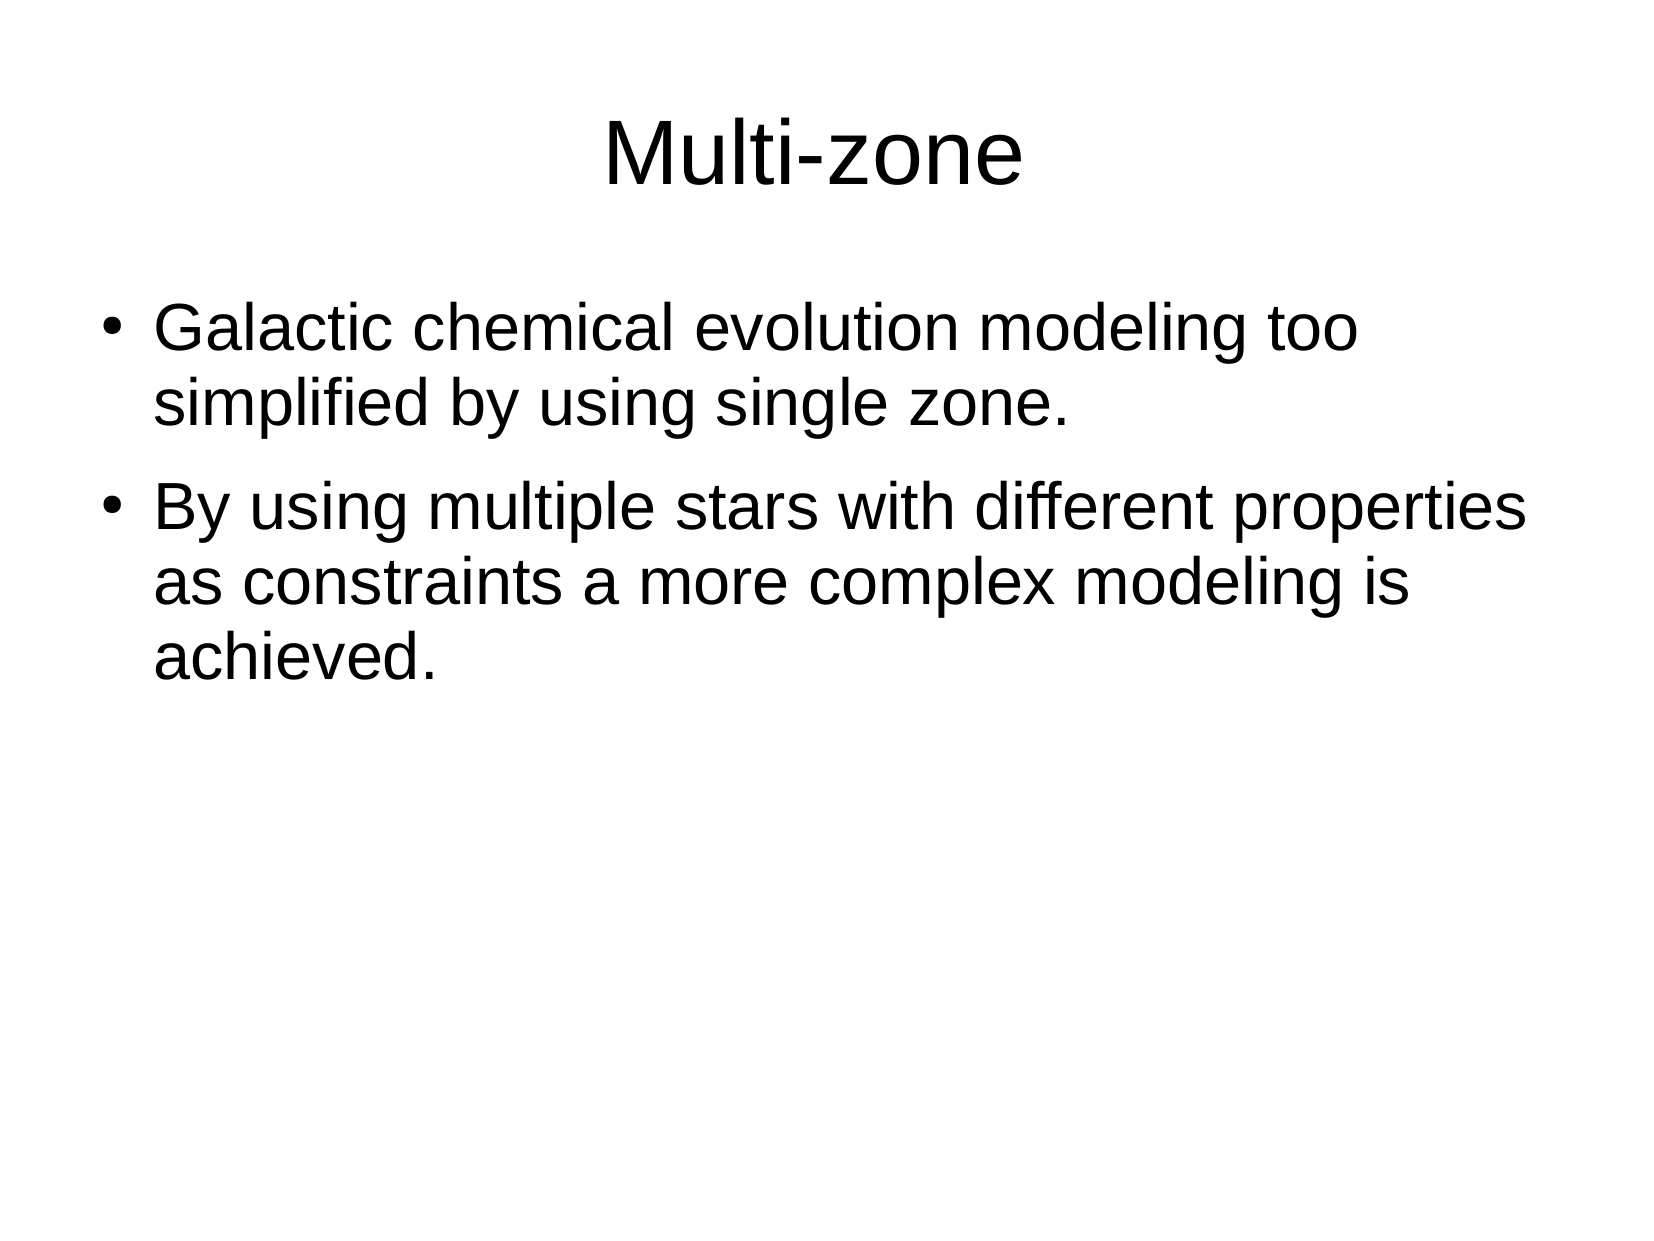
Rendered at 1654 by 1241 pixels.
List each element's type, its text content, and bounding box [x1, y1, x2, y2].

list Galactic chemical evolution modeling too simplified by using single zone. By using multiple stars with different properties as constraints a more complex modeling is achieved. [82, 290, 1571, 1010]
title Multi-zone [82, 49, 1571, 257]
